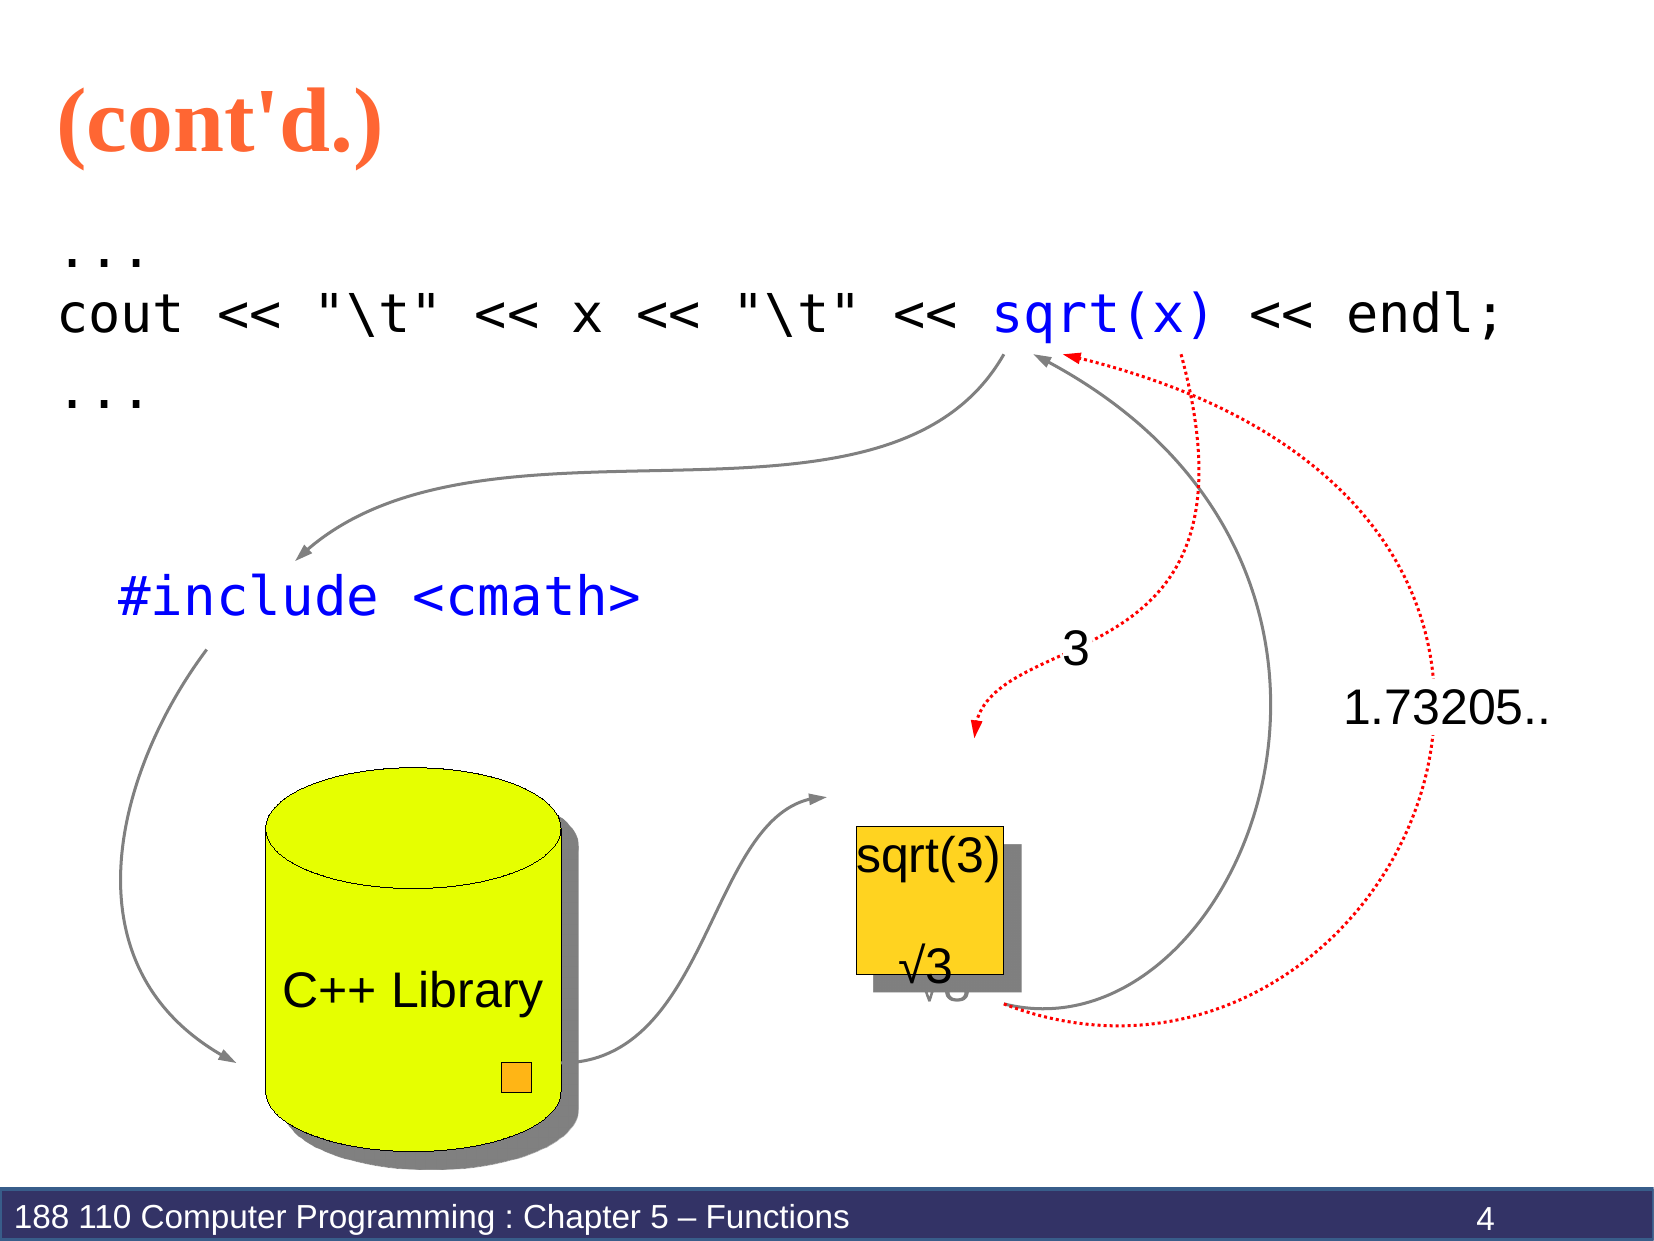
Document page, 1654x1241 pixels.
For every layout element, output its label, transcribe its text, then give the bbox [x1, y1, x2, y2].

title (cont'd.) [55, 46, 1591, 182]
text_box sqrt(3) √3 [856, 826, 1004, 975]
text_box [501, 1062, 532, 1093]
text_box 3 [1062, 620, 1093, 680]
text_box 1.73205.. [1343, 679, 1565, 736]
text_box C++ Library [265, 767, 562, 1152]
list ... cout << "\t" << x << "\t" << sqrt(x) << endl; ... [56, 214, 1625, 416]
text_box #include <cmath> [118, 561, 643, 625]
